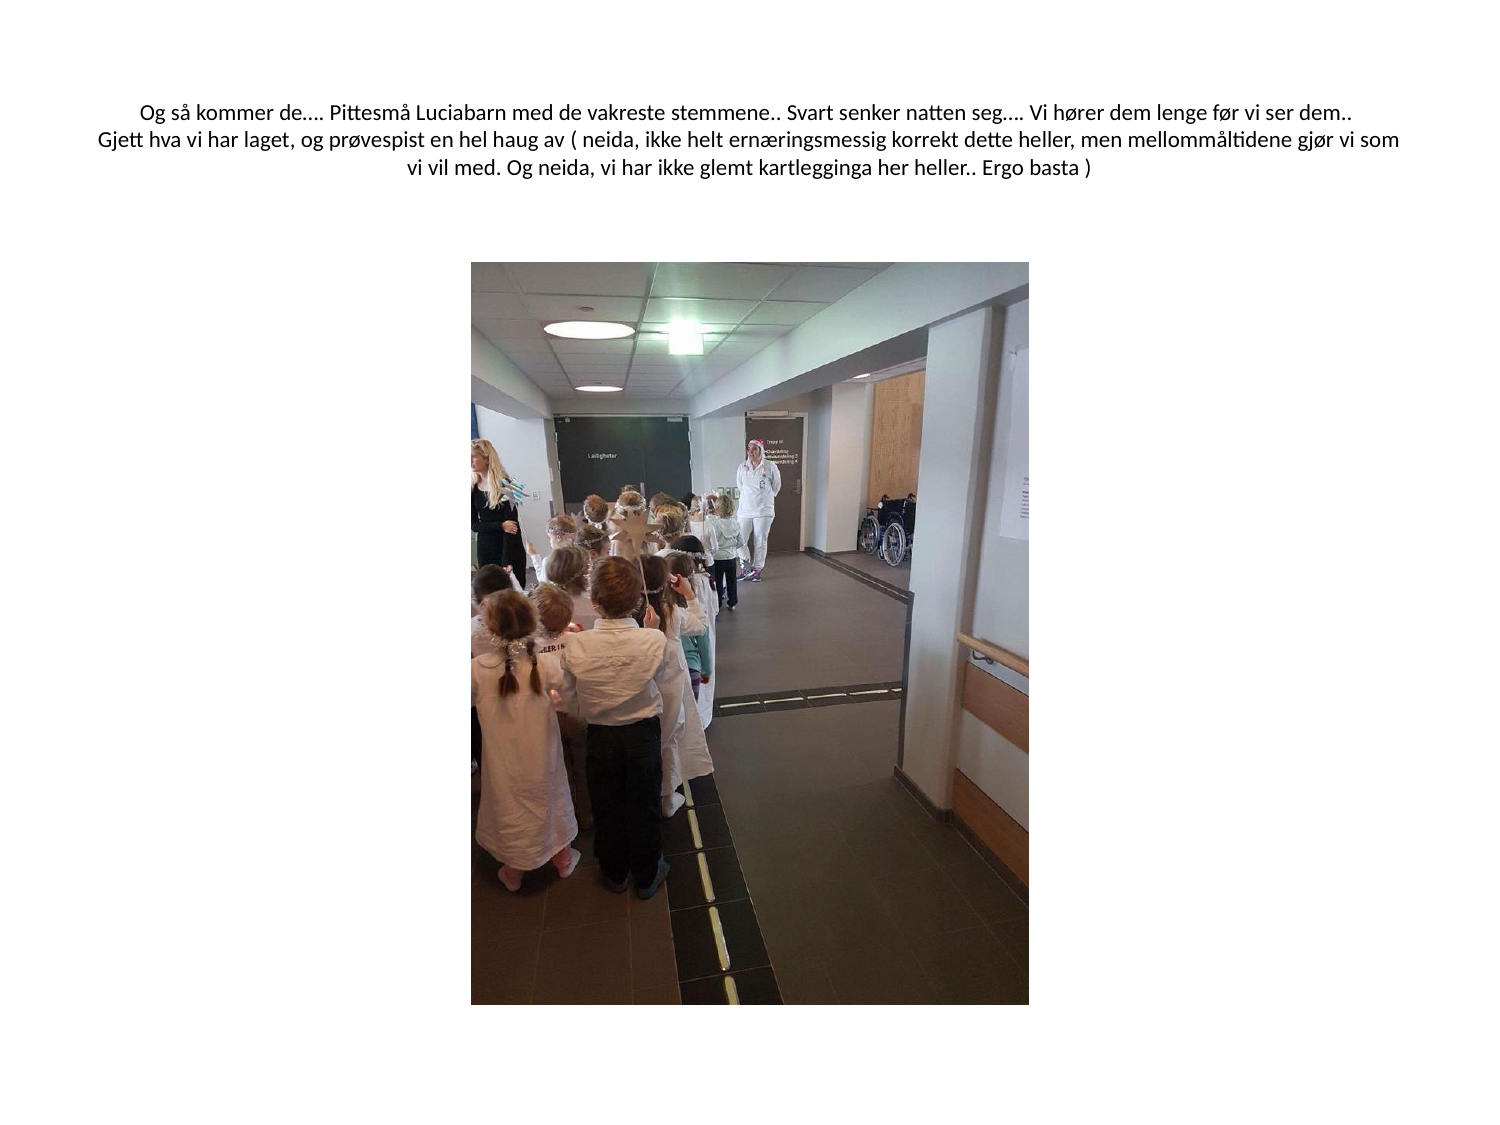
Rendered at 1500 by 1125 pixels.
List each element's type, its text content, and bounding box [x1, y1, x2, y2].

title Og så kommer de…. Pittesmå Luciabarn med de vakreste stemmene.. Svart senker natten seg…. Vi hører dem lenge før vi ser dem.. Gjett hva vi har laget, og prøvespist en hel haug av ( neida, ikke helt ernæringsmessig korrekt dette heller, men mellommåltidene gjør vi som vi vil med. Og neida, vi har ikke glemt kartlegginga her heller.. Ergo basta ) [75, 45, 1426, 233]
picture [471, 262, 1029, 1005]
